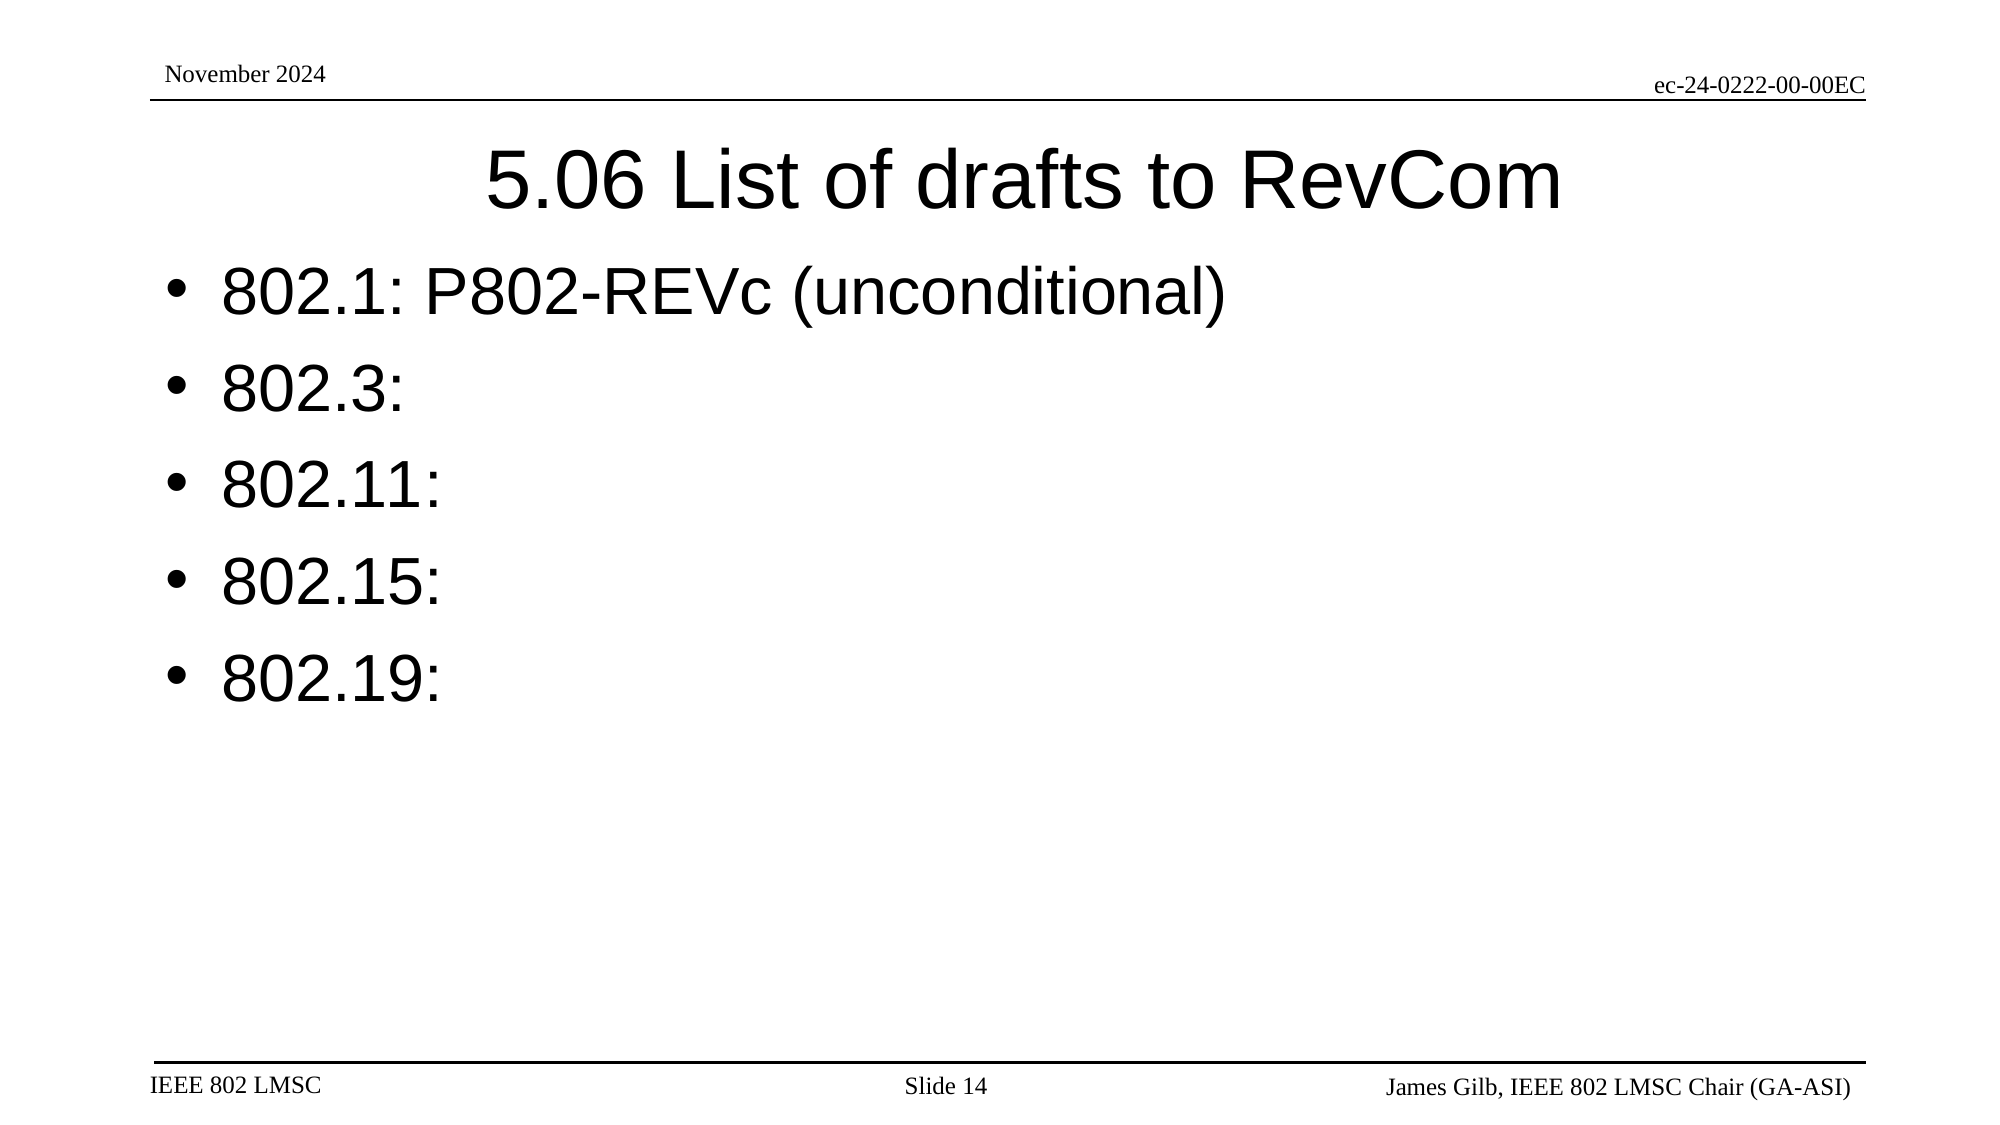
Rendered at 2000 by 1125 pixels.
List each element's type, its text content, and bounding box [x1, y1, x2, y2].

title 5.06 List of drafts to RevCom [149, 112, 1900, 238]
list 802.1: P802-REVc (unconditional) 802.3: 802.11: 802.15: 802.19: [150, 239, 1900, 1051]
